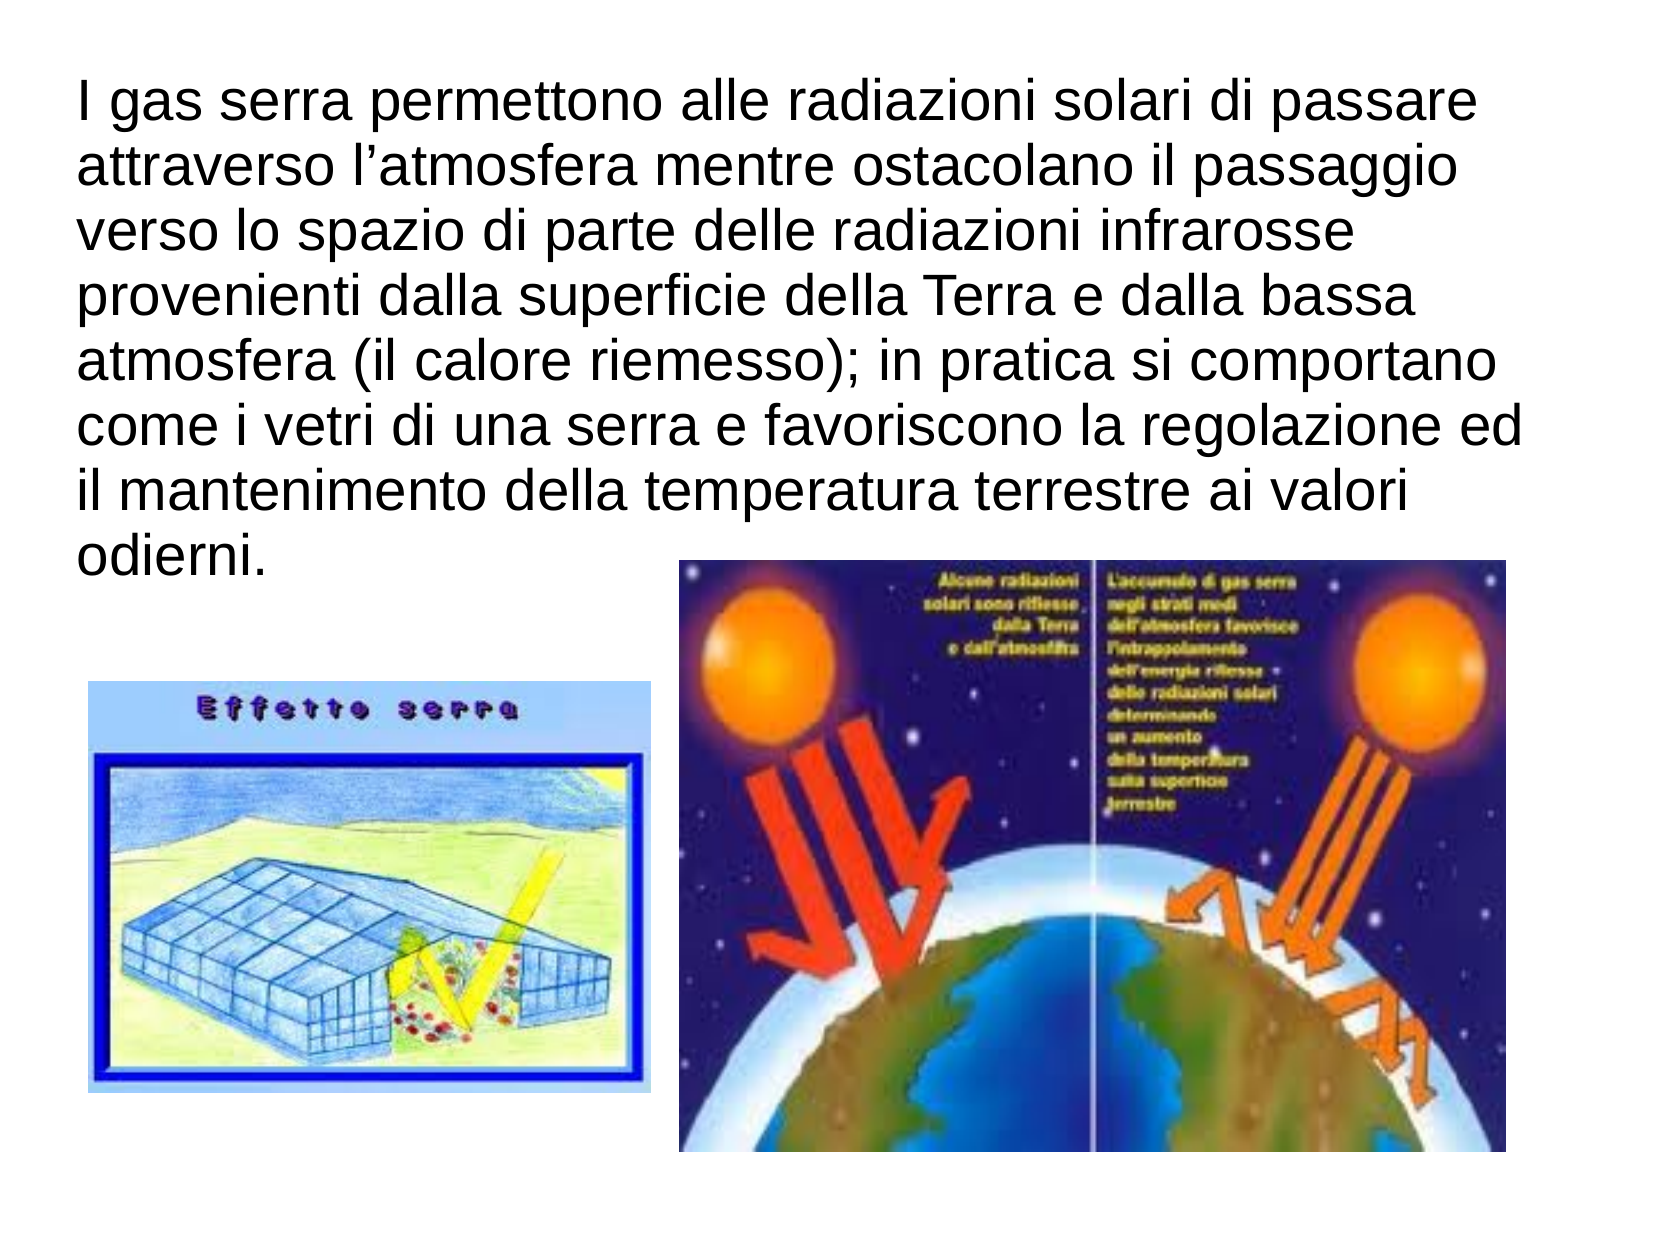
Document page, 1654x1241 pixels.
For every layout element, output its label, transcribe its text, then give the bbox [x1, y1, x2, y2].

picture [88, 681, 651, 1093]
list I gas serra permettono alle radiazioni solari di passare attraverso l’atmosfera mentre ostacolano il passaggio verso lo spazio di parte delle radiazioni infrarosse provenienti dalla superficie della Terra e dalla bassa atmosfera (il calore riemesso); in pratica si comportano come i vetri di una serra e favoriscono la regolazione ed il mantenimento della temperatura terrestre ai valori odierni. [76, 67, 1565, 886]
picture [679, 560, 1506, 1152]
